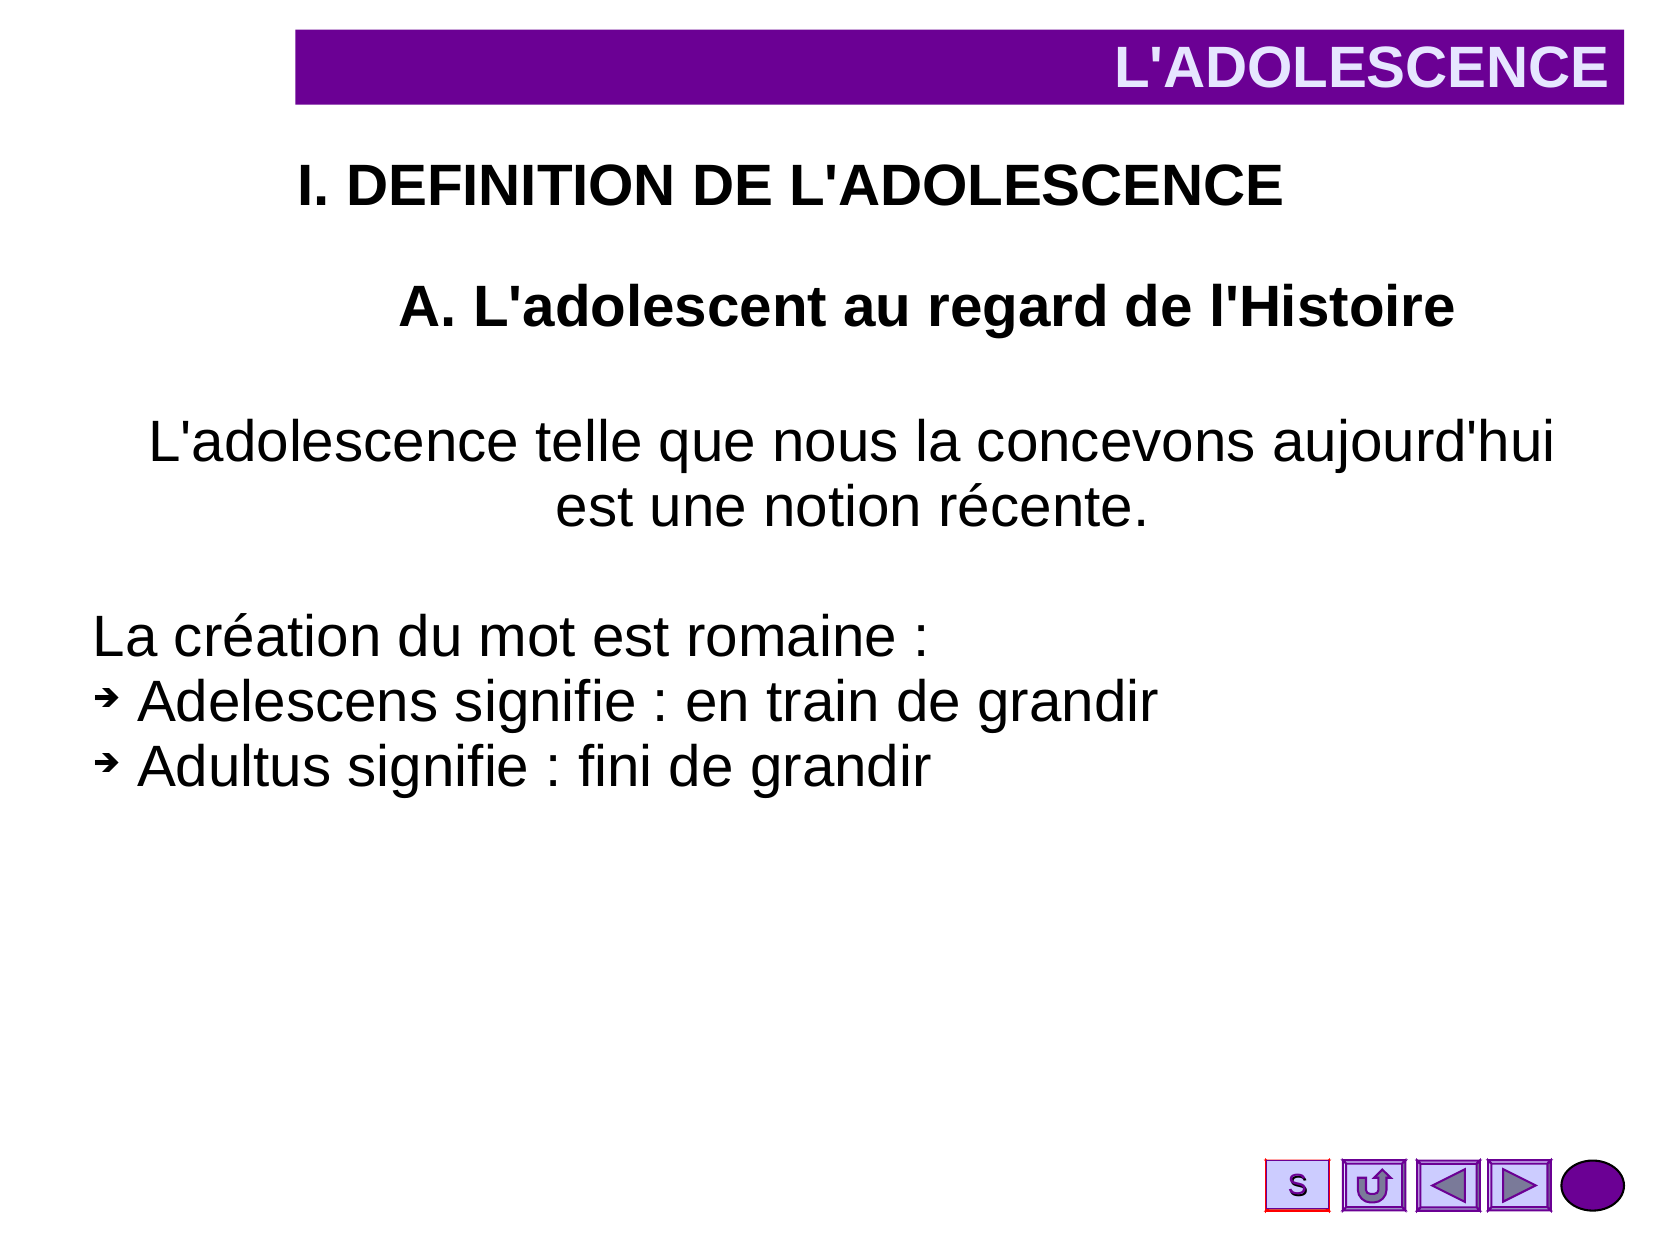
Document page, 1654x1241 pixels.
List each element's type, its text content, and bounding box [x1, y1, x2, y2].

text_box L'adolescence telle que nous la concevons aujourd'hui est une notion récente. La création du mot est romaine : Adelescens signifie : en train de grandir Adultus signifie : fini de grandir [78, 401, 1629, 866]
text_box I. DEFINITION DE L'ADOLESCENCE [295, 147, 1300, 223]
text_box [1561, 1160, 1625, 1211]
text_box L'ADOLESCENCE [295, 29, 1625, 105]
text_box A. L'adolescent au regard de l'Histoire [383, 265, 1473, 346]
